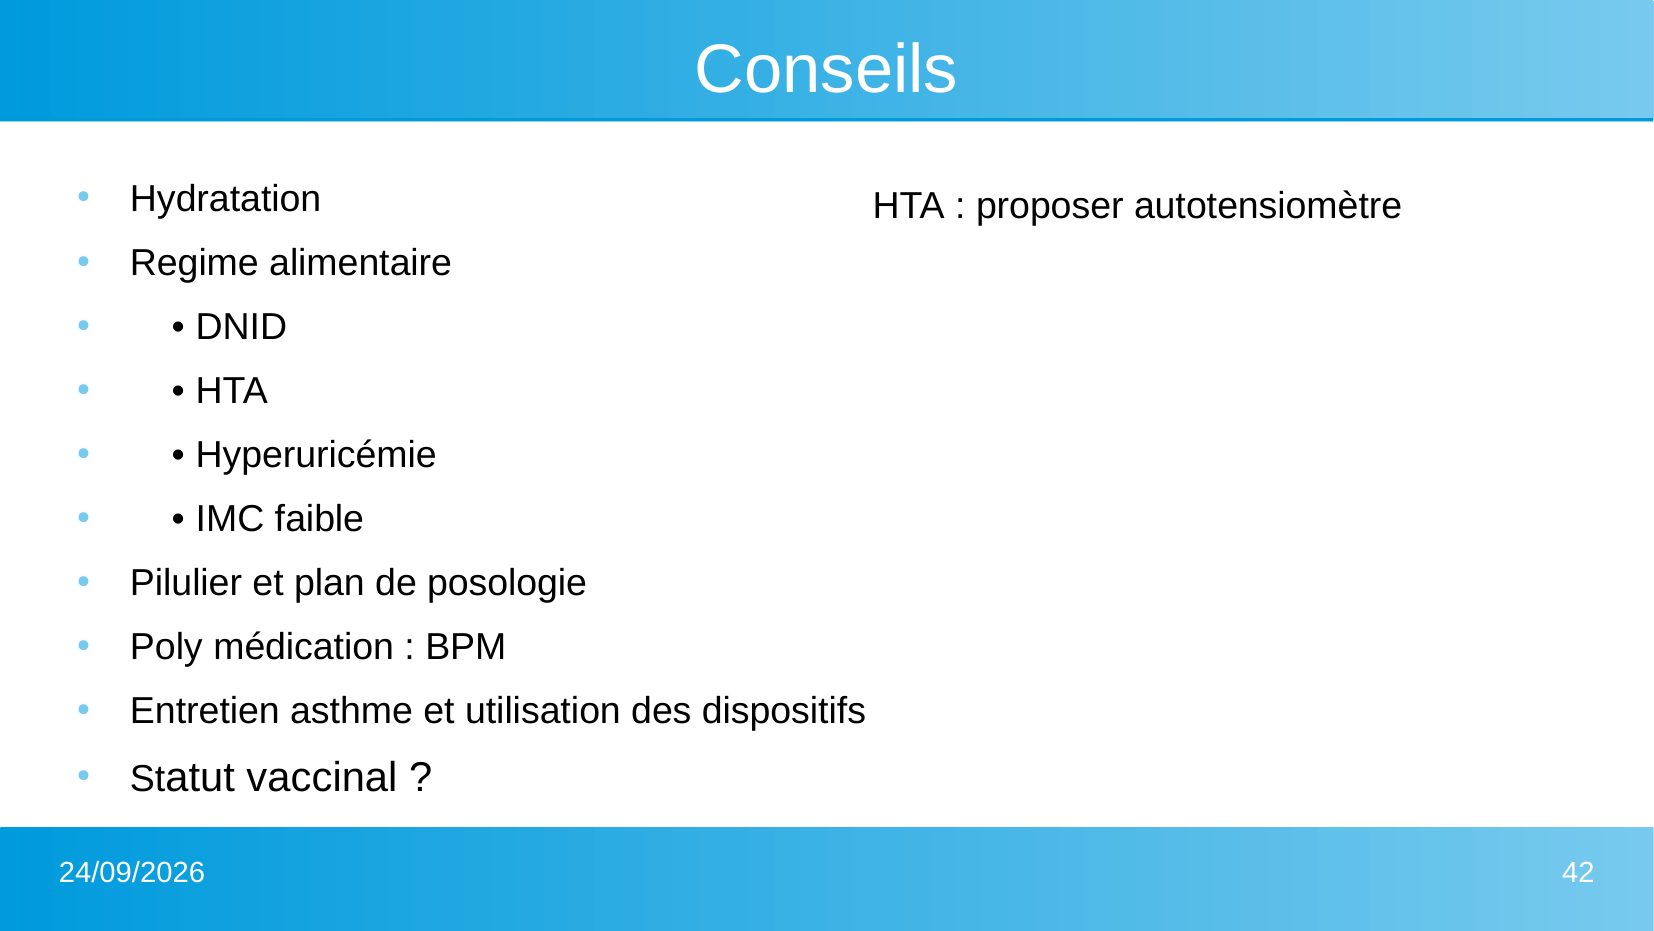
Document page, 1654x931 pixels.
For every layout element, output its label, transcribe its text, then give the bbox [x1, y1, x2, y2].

title Conseils [59, 29, 1595, 108]
text_box HTA : proposer autotensiomètre [857, 177, 1418, 234]
list Hydratation Regime alimentaire • DNID • HTA • Hyperuricémie • IMC faible Pilulier et plan de posologie Poly médication : BPM Entretien asthme et utilisation des dispositifs Statut vaccinal ? [59, 177, 1004, 768]
